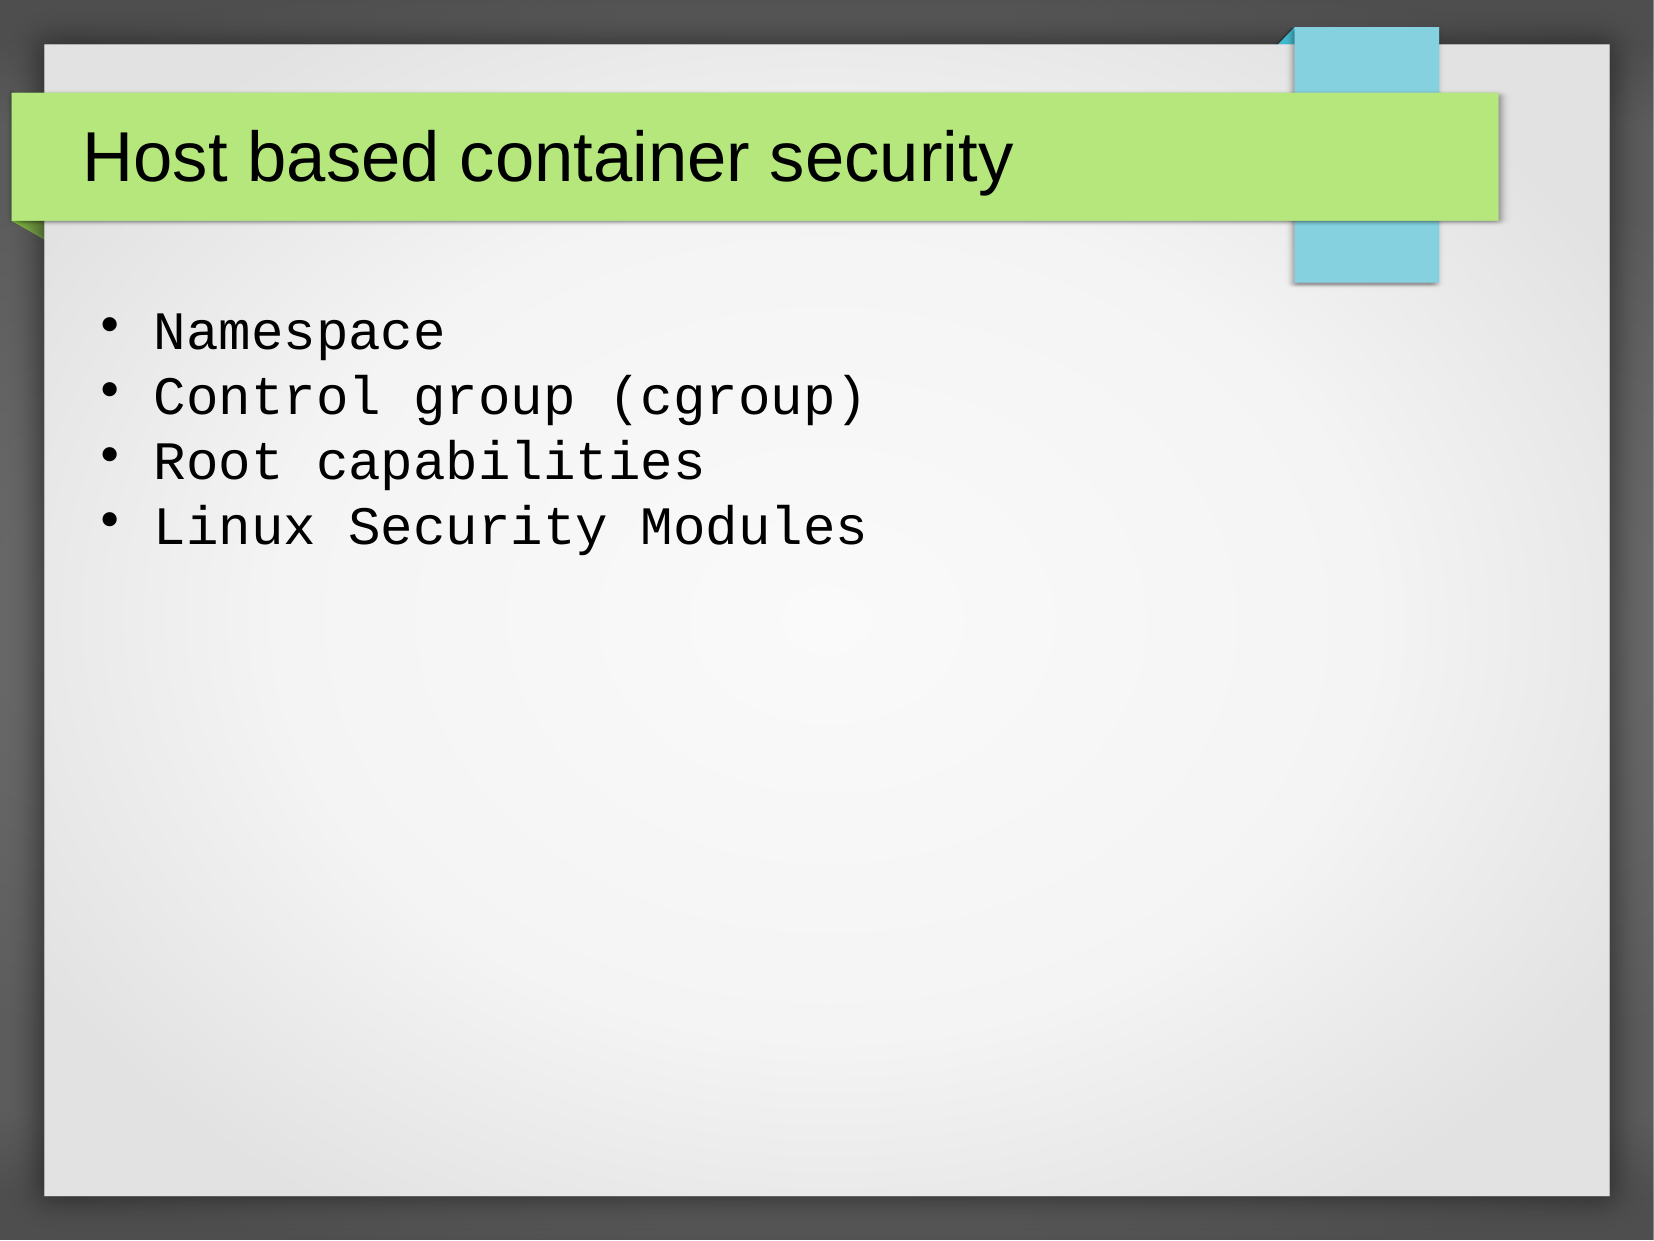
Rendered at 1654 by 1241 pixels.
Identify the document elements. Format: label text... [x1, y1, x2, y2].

text_box Host based container security [82, 94, 1264, 213]
text_box Namespace Control group (cgroup) Root capabilities Linux Security Modules [82, 295, 1571, 1015]
picture [0, 0, 1654, 1240]
